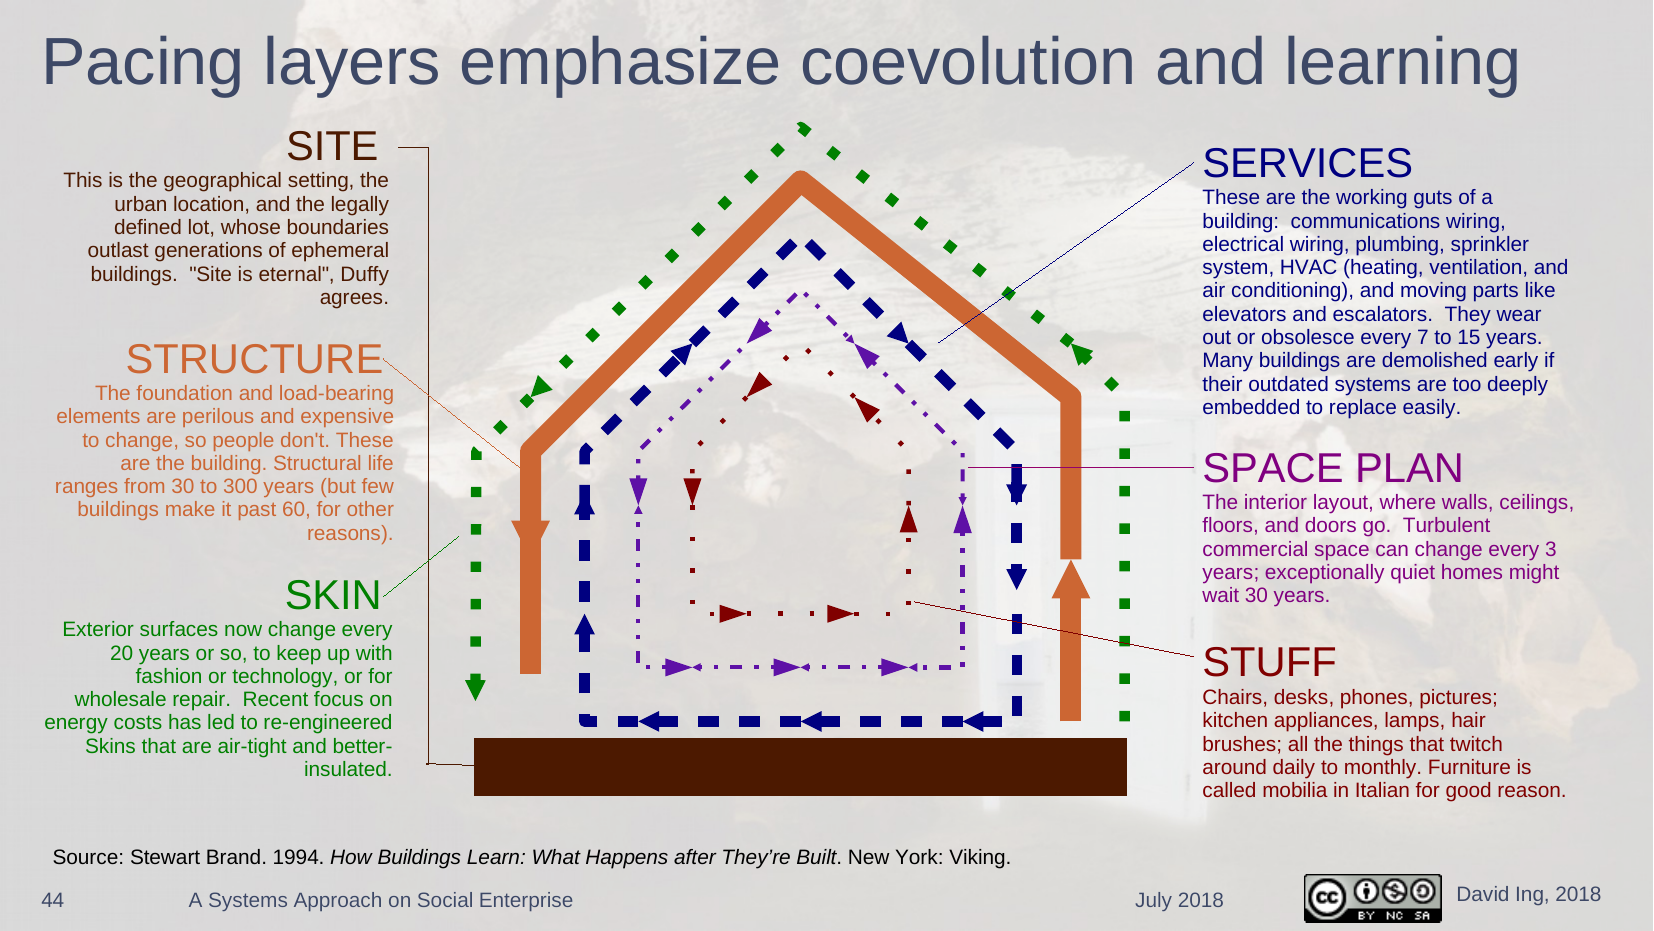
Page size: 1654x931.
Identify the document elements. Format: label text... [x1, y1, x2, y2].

text_box STUFF Chairs, desks, phones, pictures; kitchen appliances, lamps, hair brushes; all the things that twitch around daily to monthly. Furniture is called mobilia in Italian for good reason. [1187, 631, 1584, 835]
picture [1435, 874, 1442, 923]
text_box SKIN Exterior surfaces now change every 20 years or so, to keep up with fashion or technology, or for wholesale repair. Recent focus on energy costs has led to re-engineered Skins that are air-tight and better-insulated. [29, 564, 410, 798]
text_box SPACE PLAN The interior layout, where walls, ceilings, floors, and doors go. Turbulent commercial space can change every 3 years; exceptionally quiet homes might wait 30 years. [1187, 436, 1597, 640]
text_box SITE This is the geographical setting, the urban location, and the legally defined lot, whose boundaries outlast generations of ephemeral buildings. "Site is eternal", Duffy agrees. [48, 115, 410, 327]
title Pacing layers emphasize coevolution and learning [41, 30, 1613, 174]
text_box [475, 740, 1125, 795]
text_box SERVICES These are the working guts of a building: communications wiring, electrical wiring, plumbing, sprinkler system, HVAC (heating, ventilation, and air conditioning), and moving parts like elevators and escalators. They wear out or obsolesce every 7 to 15 years. Many buildings are demolished early if their outdated systems are too deeply embedded to replace easily. [1187, 132, 1590, 436]
table_cell Pursuits: [0, 0, 1653, 931]
text_box STRUCTURE The foundation and load-bearing elements are perilous and expensive to change, so people don't. These are the building. Structural life ranges from 30 to 300 years (but few buildings make it past 60, for other reasons). [40, 327, 410, 564]
text_box Source: Stewart Brand. 1994. How Buildings Learn: What Happens after They’re Built. New York: Viking. - [37, 836, 1435, 931]
